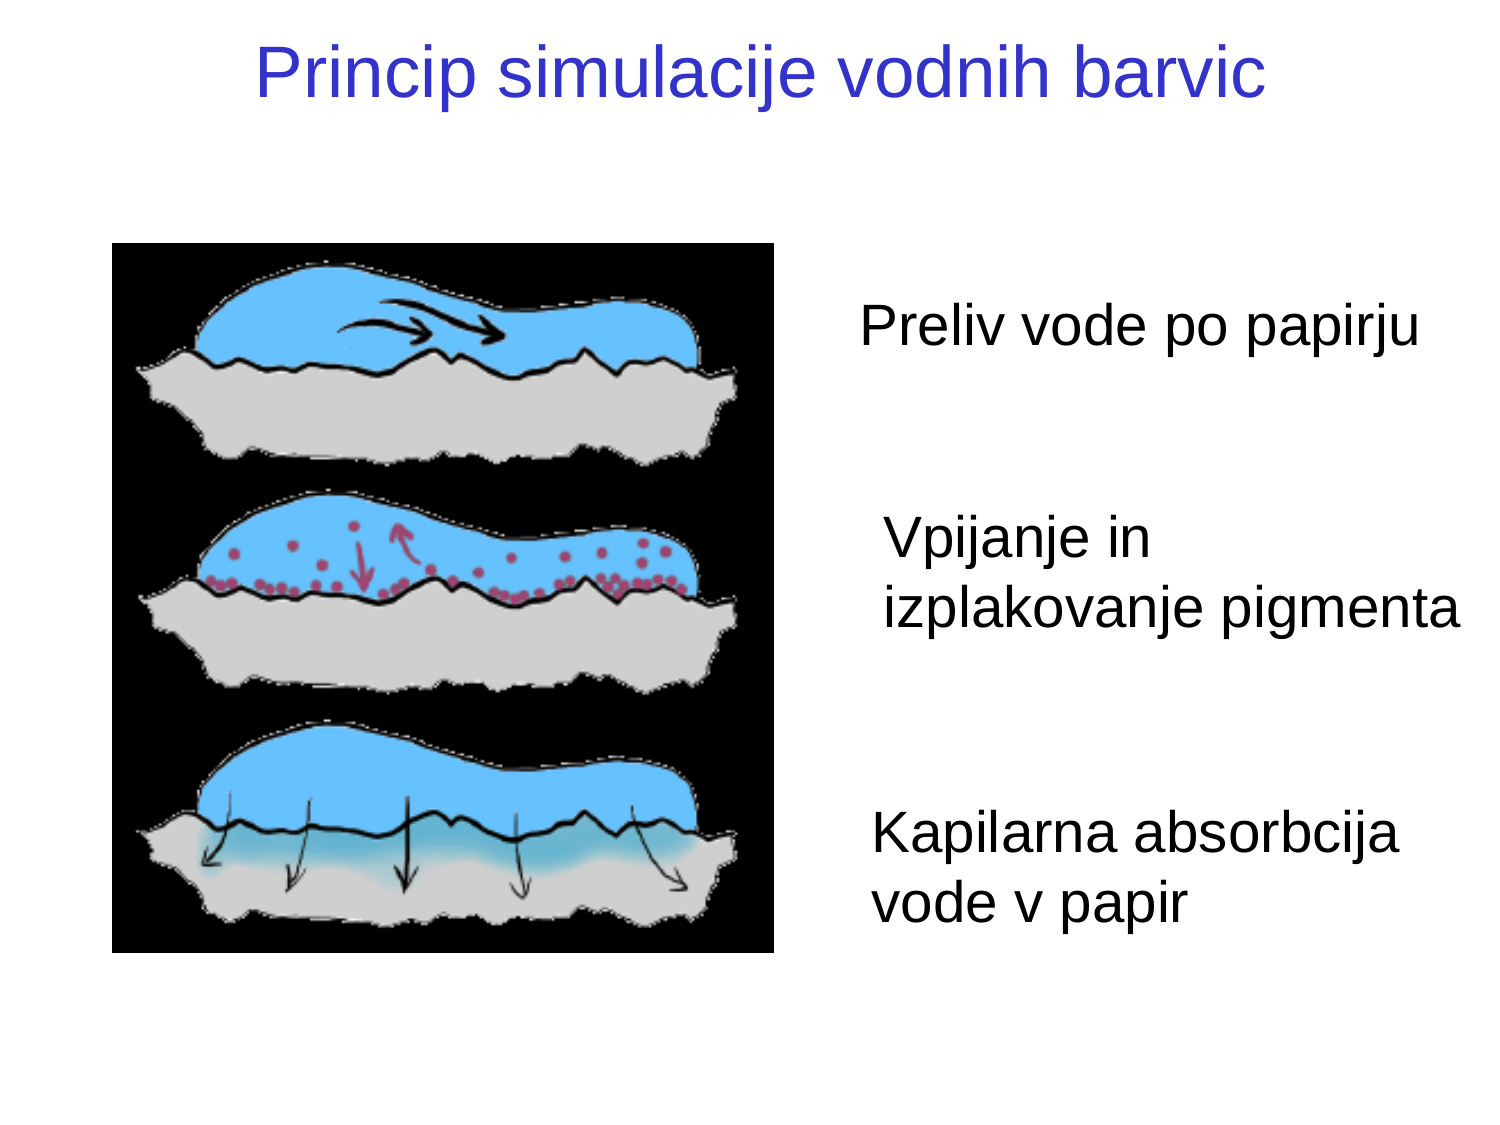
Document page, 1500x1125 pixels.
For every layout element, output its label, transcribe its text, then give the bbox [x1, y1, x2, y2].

title Princip simulacije vodnih barvic [123, 0, 1399, 138]
text_box Kapilarna absorbcija vode v papir [856, 786, 1416, 943]
picture [112, 243, 774, 953]
text_box Vpijanje in izplakovanje pigmenta [868, 491, 1477, 648]
text_box Preliv vode po papirju [844, 278, 1437, 365]
